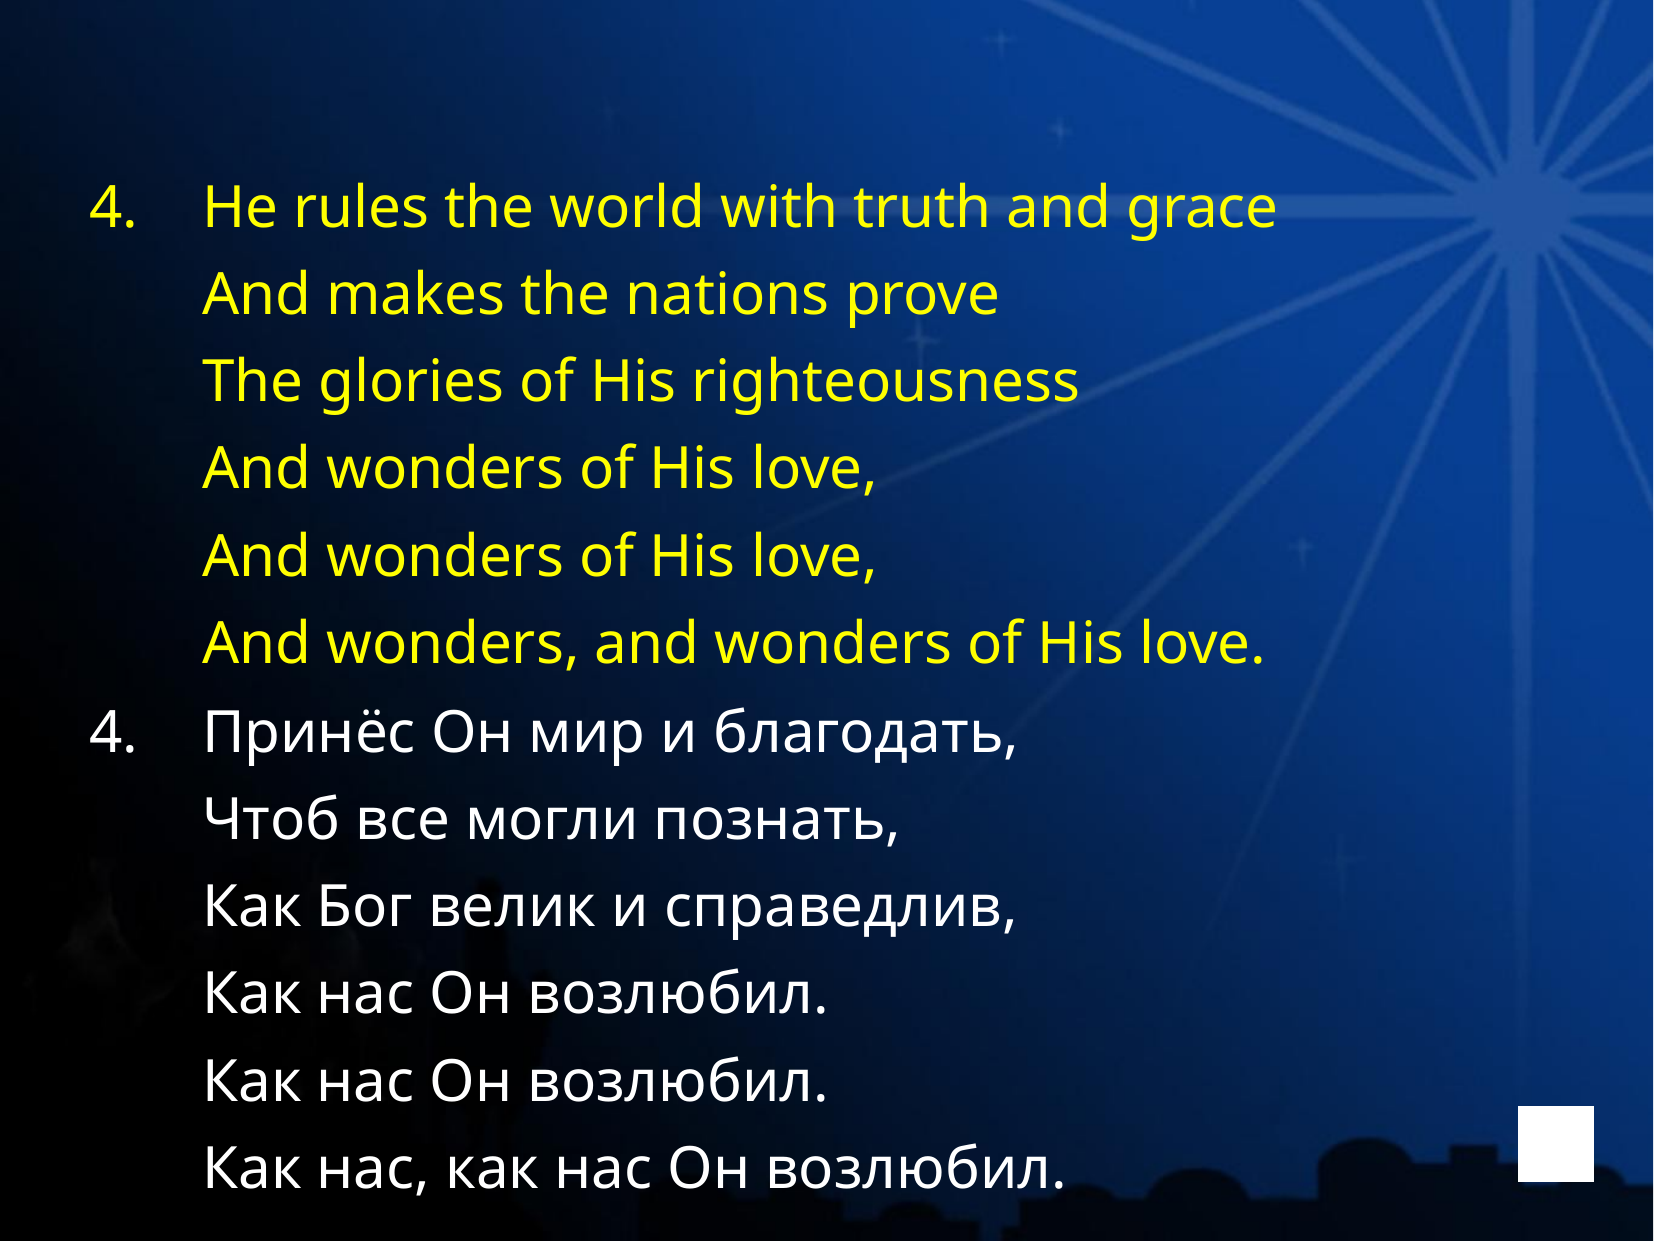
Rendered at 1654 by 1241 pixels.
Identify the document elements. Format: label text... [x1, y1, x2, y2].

text_box [1518, 1106, 1594, 1182]
text_box 4. Принёс Он мир и благодать, Чтоб все могли познать, Как Бог велик и справедлив, Как нас Он возлюбил. Как нас Он возлюбил. Как нас, как нас Он возлюбил. [75, 675, 1576, 1163]
text_box 4. He rules the world with truth and grace And makes the nations prove The glories of His righteousness And wonders of His love, And wonders of His love, And wonders, and wonders of His love. [75, 150, 1576, 638]
picture [0, 0, 1654, 1241]
